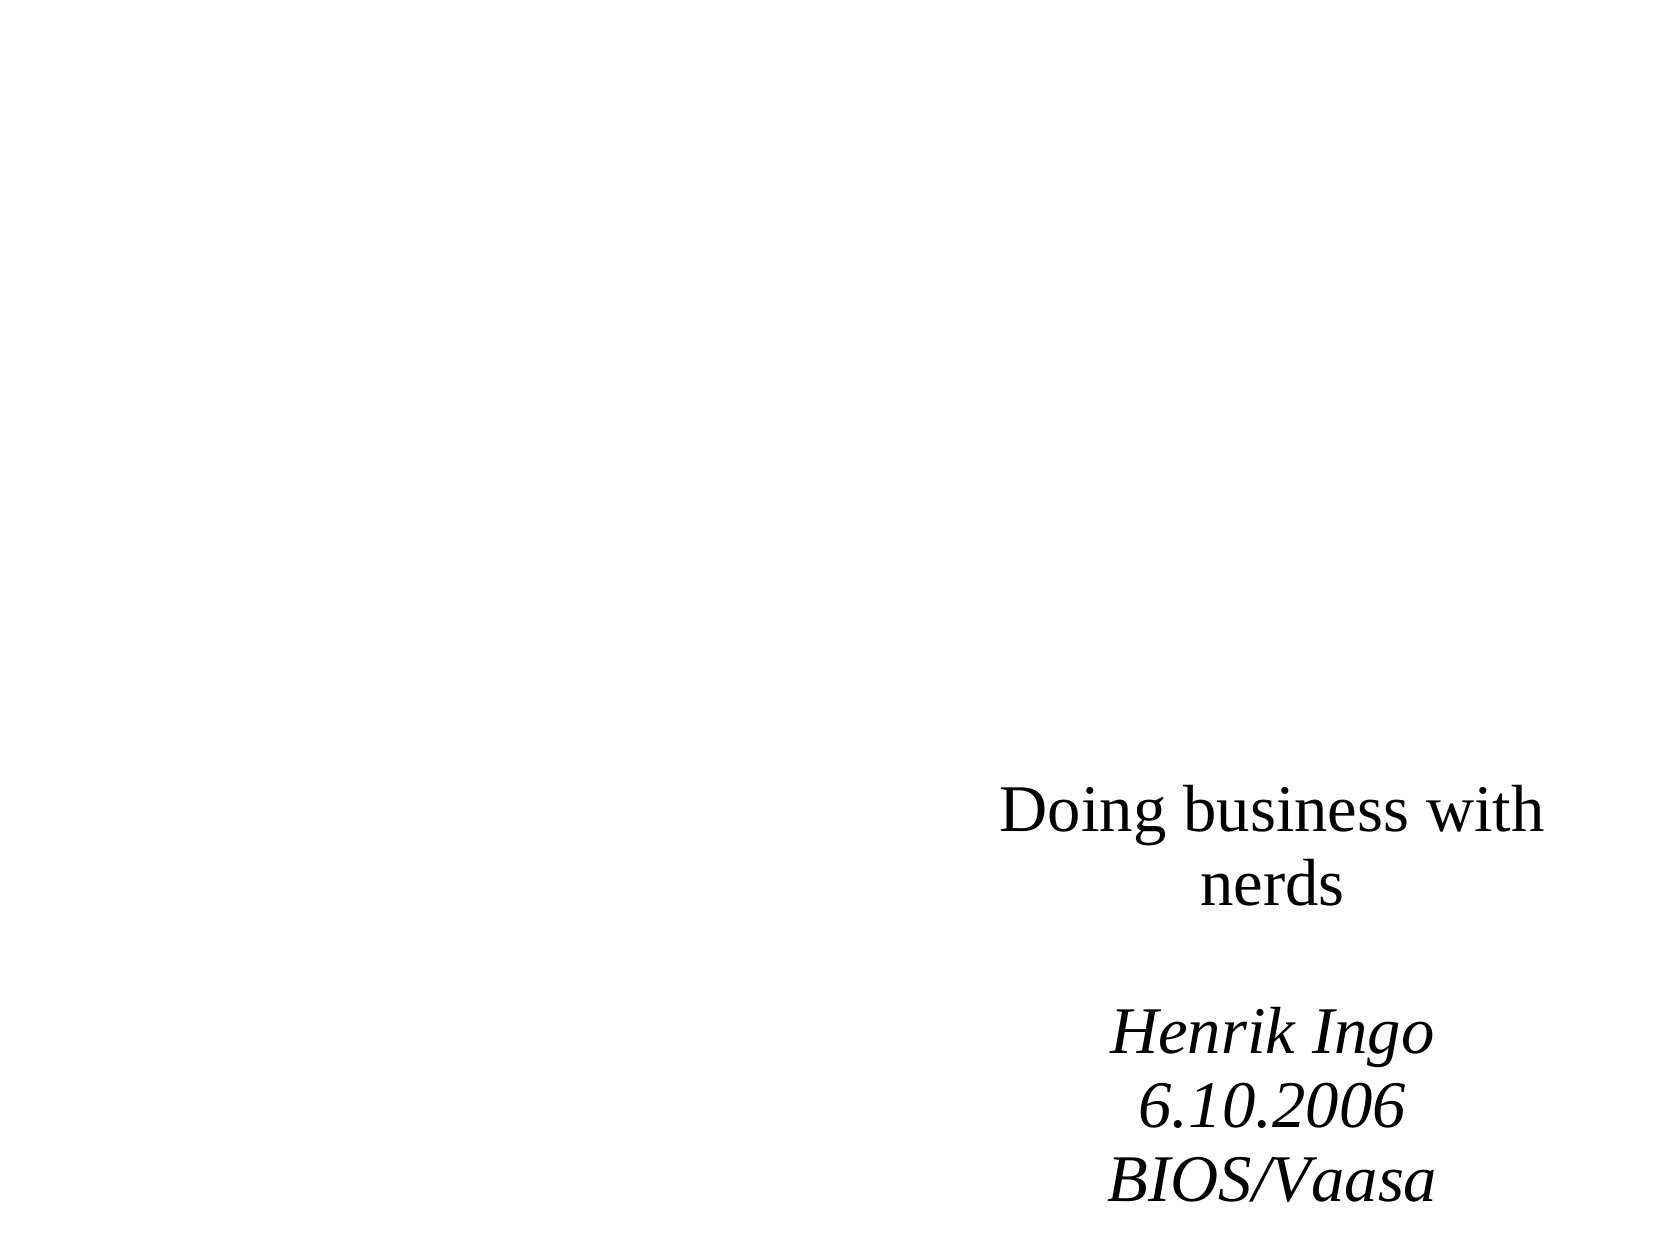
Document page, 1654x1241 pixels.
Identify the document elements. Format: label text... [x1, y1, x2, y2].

subtitle Doing business with nerds Henrik Ingo 6.10.2006 BIOS/Vaasa [974, 771, 1571, 1216]
